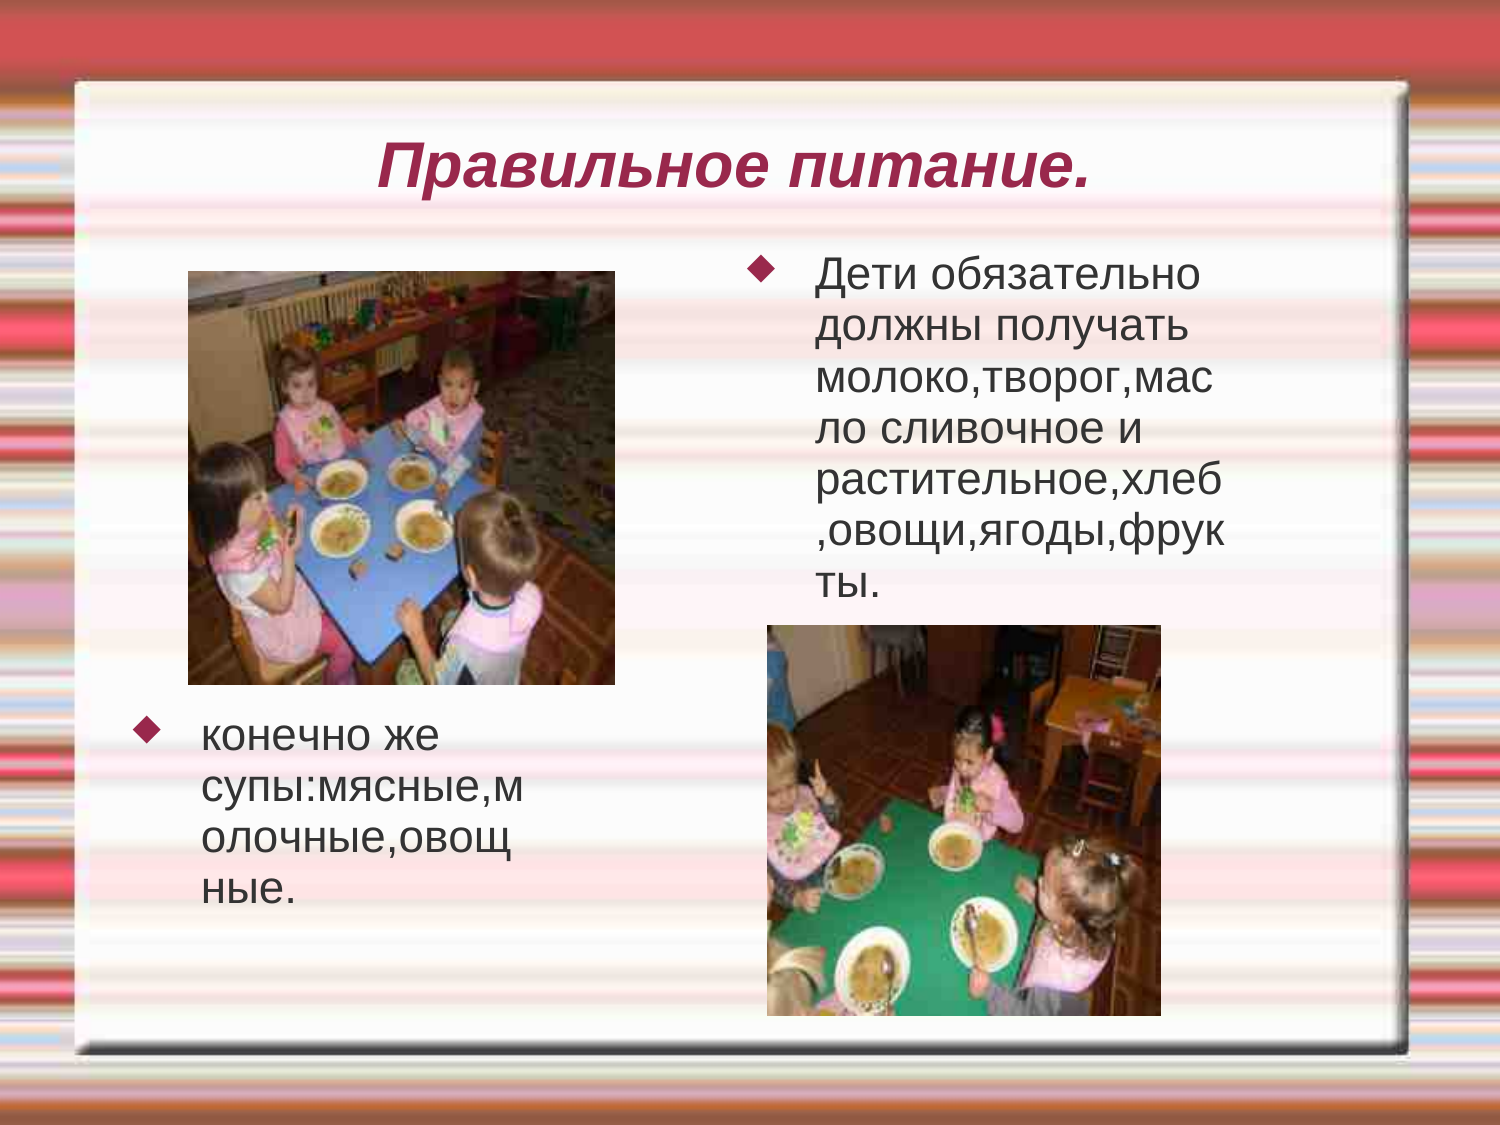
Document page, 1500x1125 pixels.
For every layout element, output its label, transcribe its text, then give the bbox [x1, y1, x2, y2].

text_box конечно же супы:мясные,молочные,овощные. [118, 708, 532, 957]
list Дети обязательно должны получать молоко,творог,масло сливочное и растительное,хлеб ,овощи,ягоды,фрукты. [732, 248, 1229, 697]
picture [0, 0, 1500, 1125]
title Правильное питание. [94, 70, 1376, 259]
